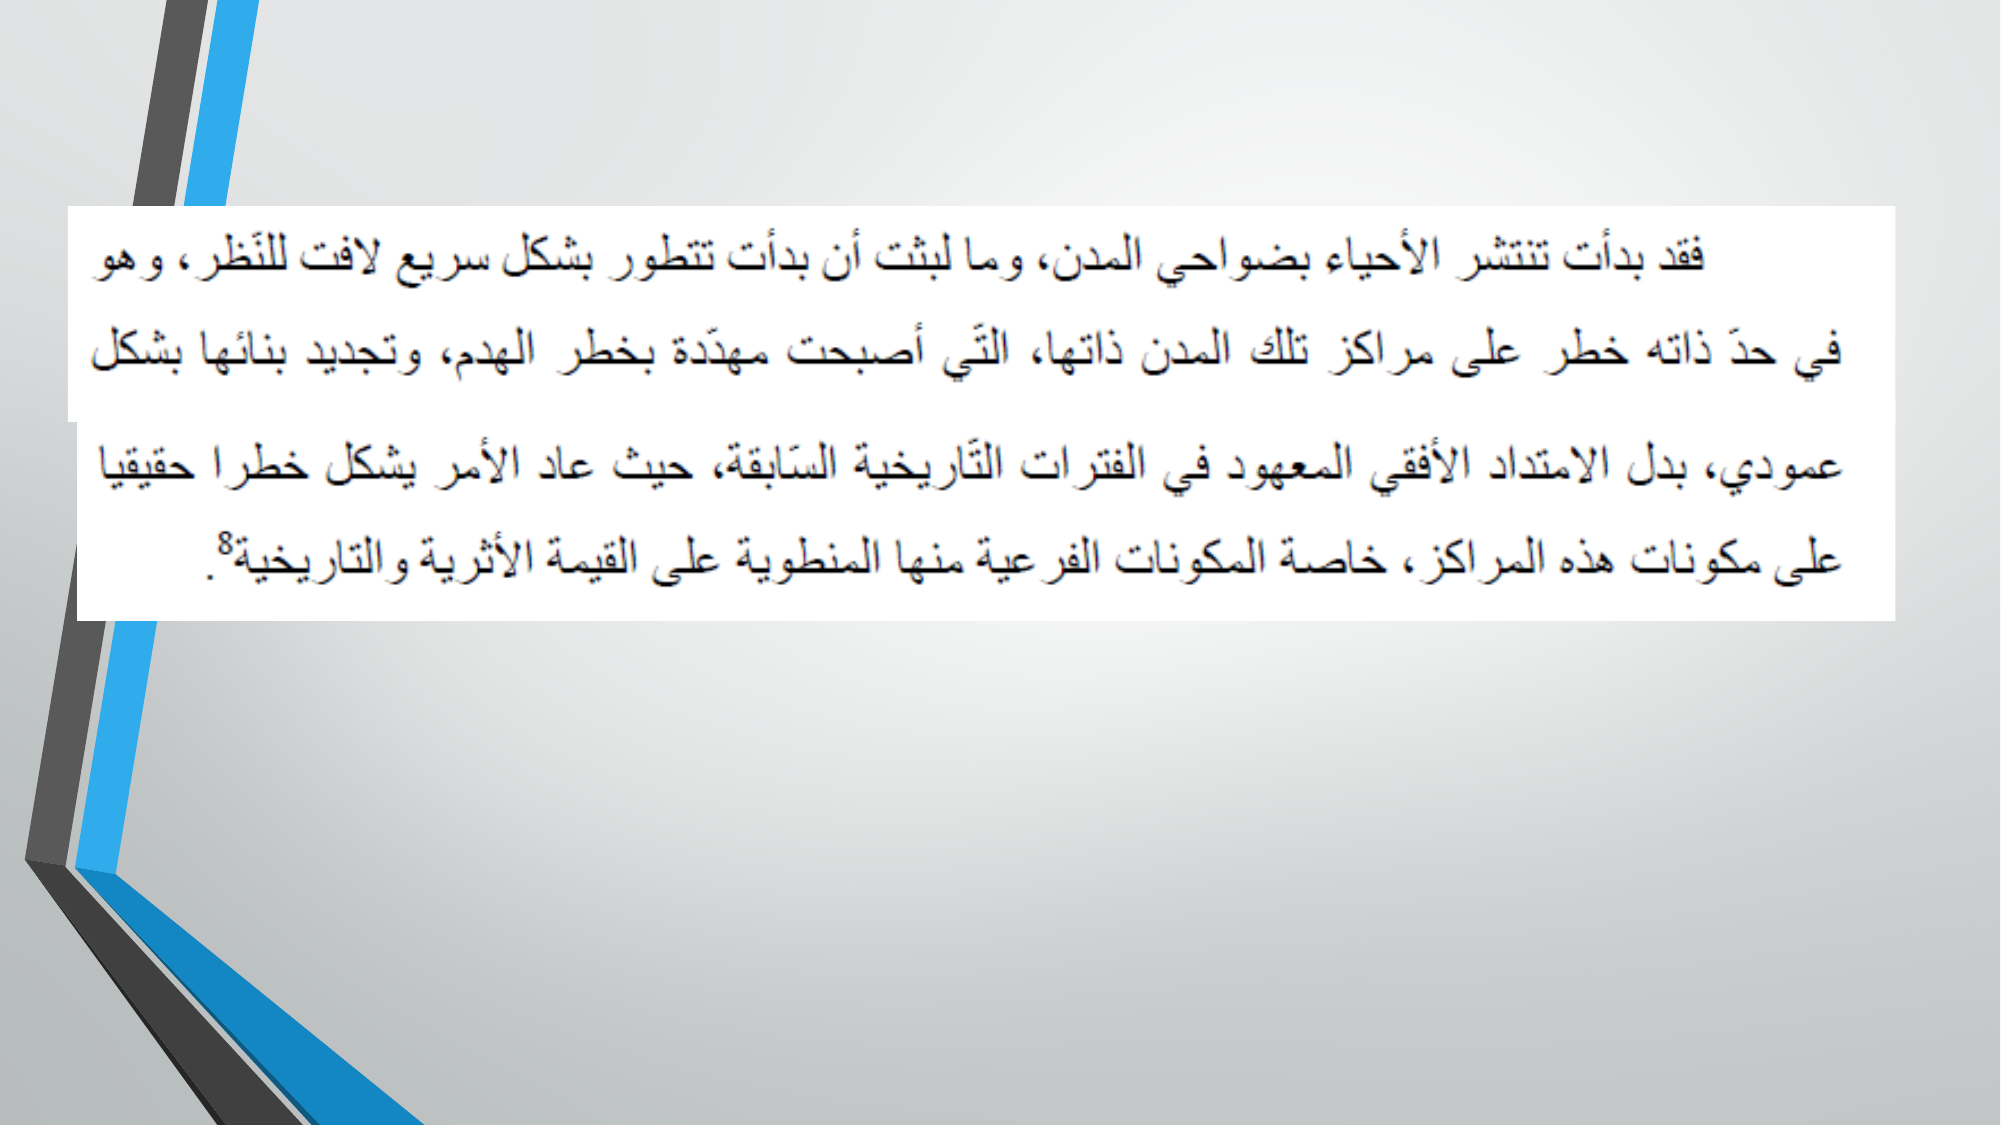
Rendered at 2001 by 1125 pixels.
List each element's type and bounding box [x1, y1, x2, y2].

picture [67, 206, 1896, 621]
